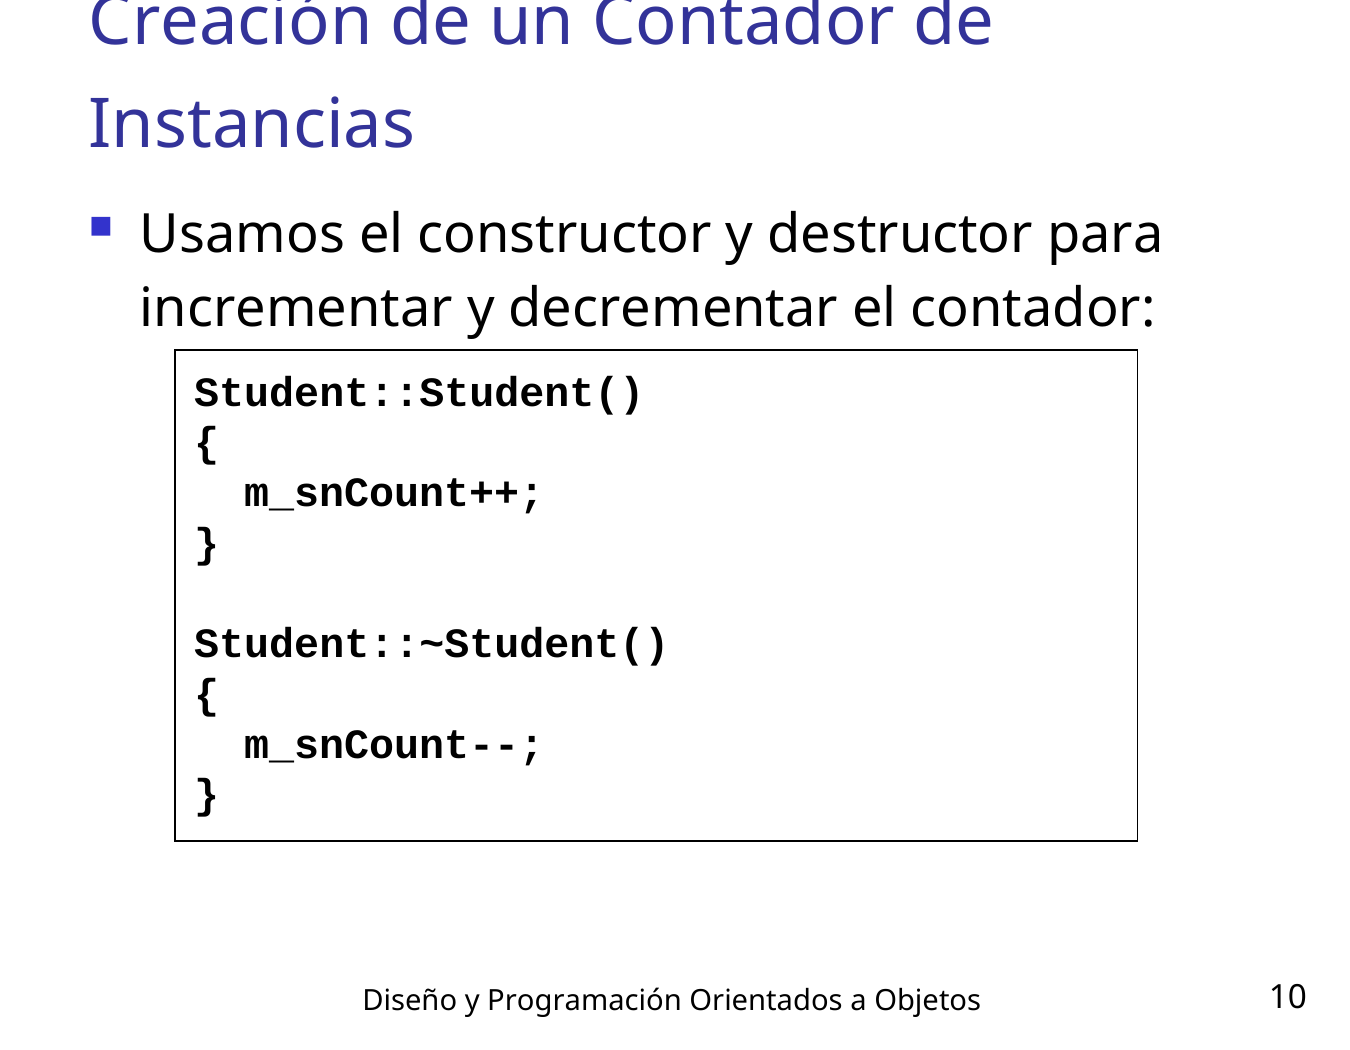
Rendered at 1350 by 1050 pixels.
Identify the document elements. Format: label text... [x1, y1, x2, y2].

title Creación de un Contador de Instancias [75, 23, 1319, 175]
list Usamos el constructor y destructor para incrementar y decrementar el contador: [75, 187, 1316, 938]
